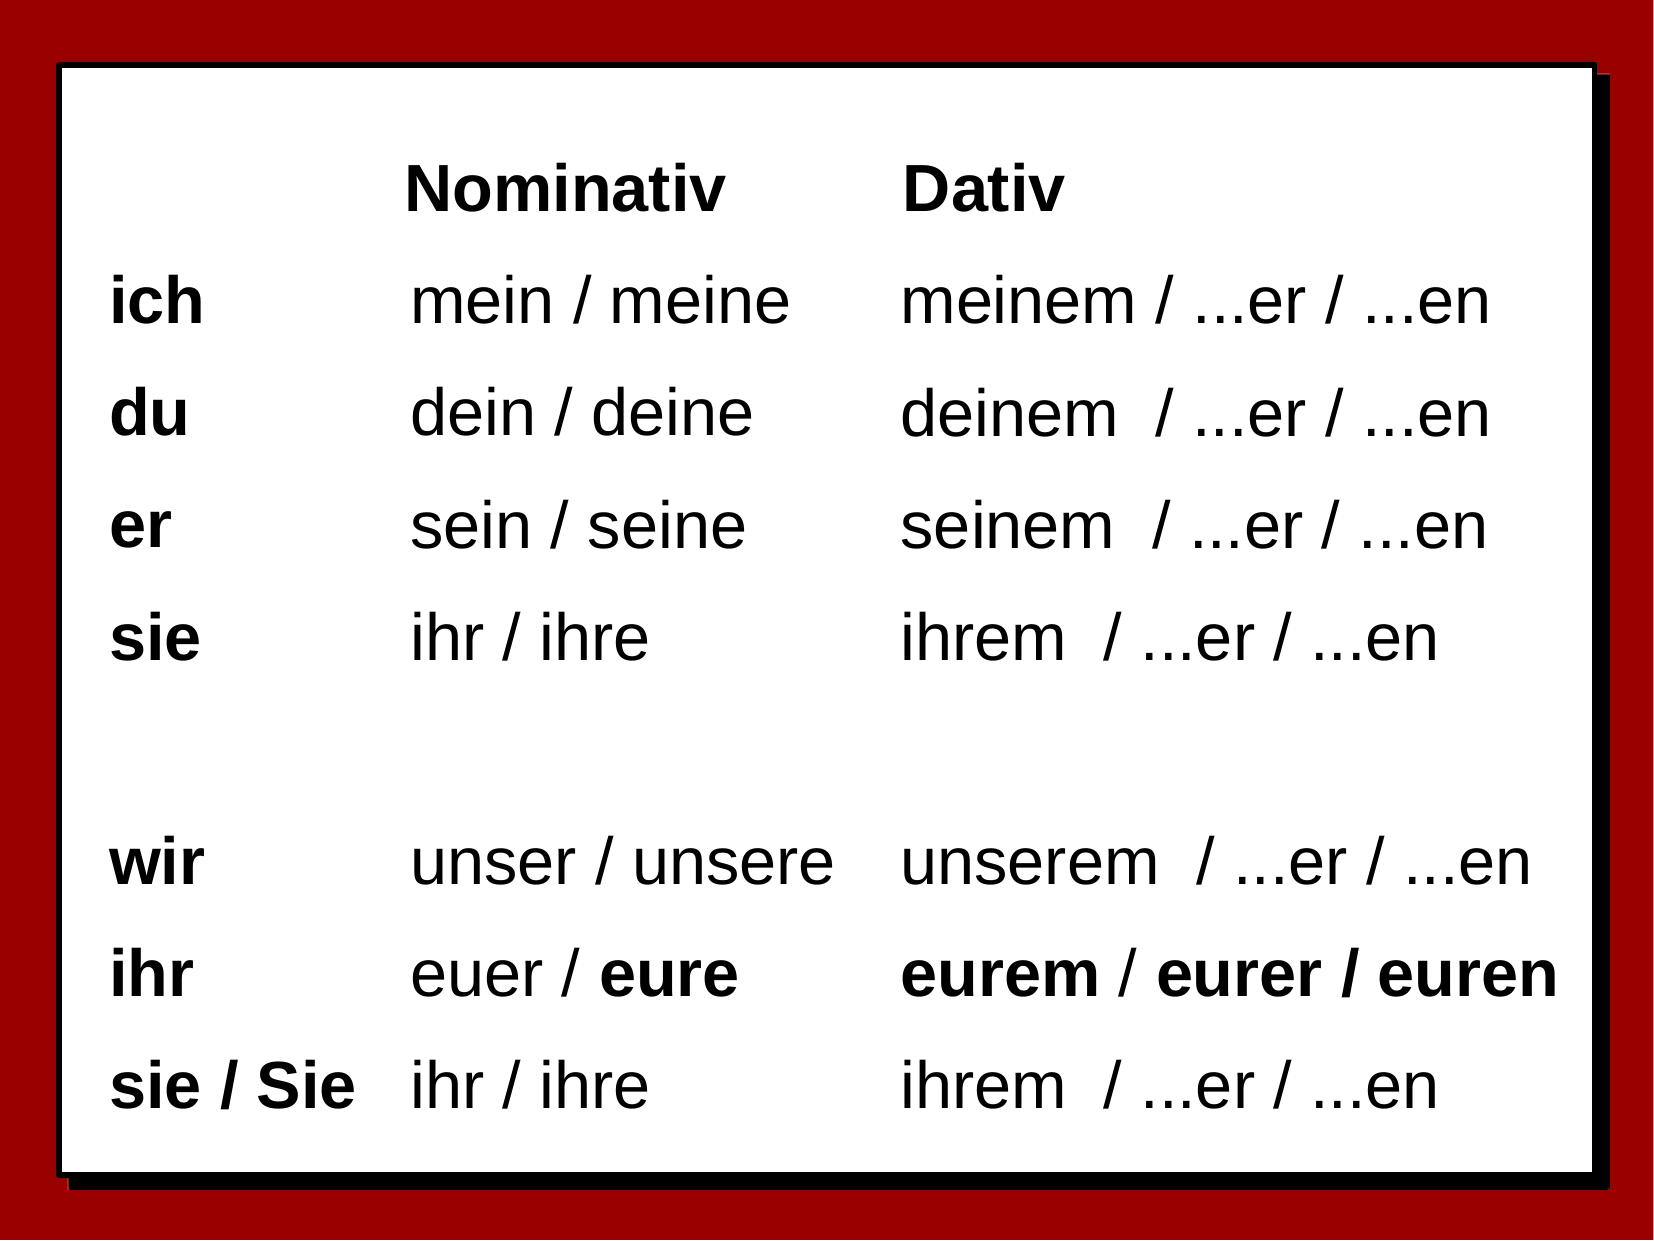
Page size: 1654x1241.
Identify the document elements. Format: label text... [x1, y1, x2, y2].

text_box meinem / ...er / ...en [885, 218, 1530, 309]
text_box Nominativ Dativ ich du er sie wir ihr sie / Sie [94, 106, 1477, 1132]
text_box mein / meine dein / deine sein / seine ihr / ihre unser / unsere euer / eure ihr / ihre [395, 218, 869, 1094]
text_box [59, 64, 1595, 1176]
text_box deinem / ...er / ...en seinem / ...er / ...en ihrem / ...er / ...en unserem / ...er / ...en eurem / eurer / euren ihrem / ...er / ...en [885, 330, 1589, 1094]
